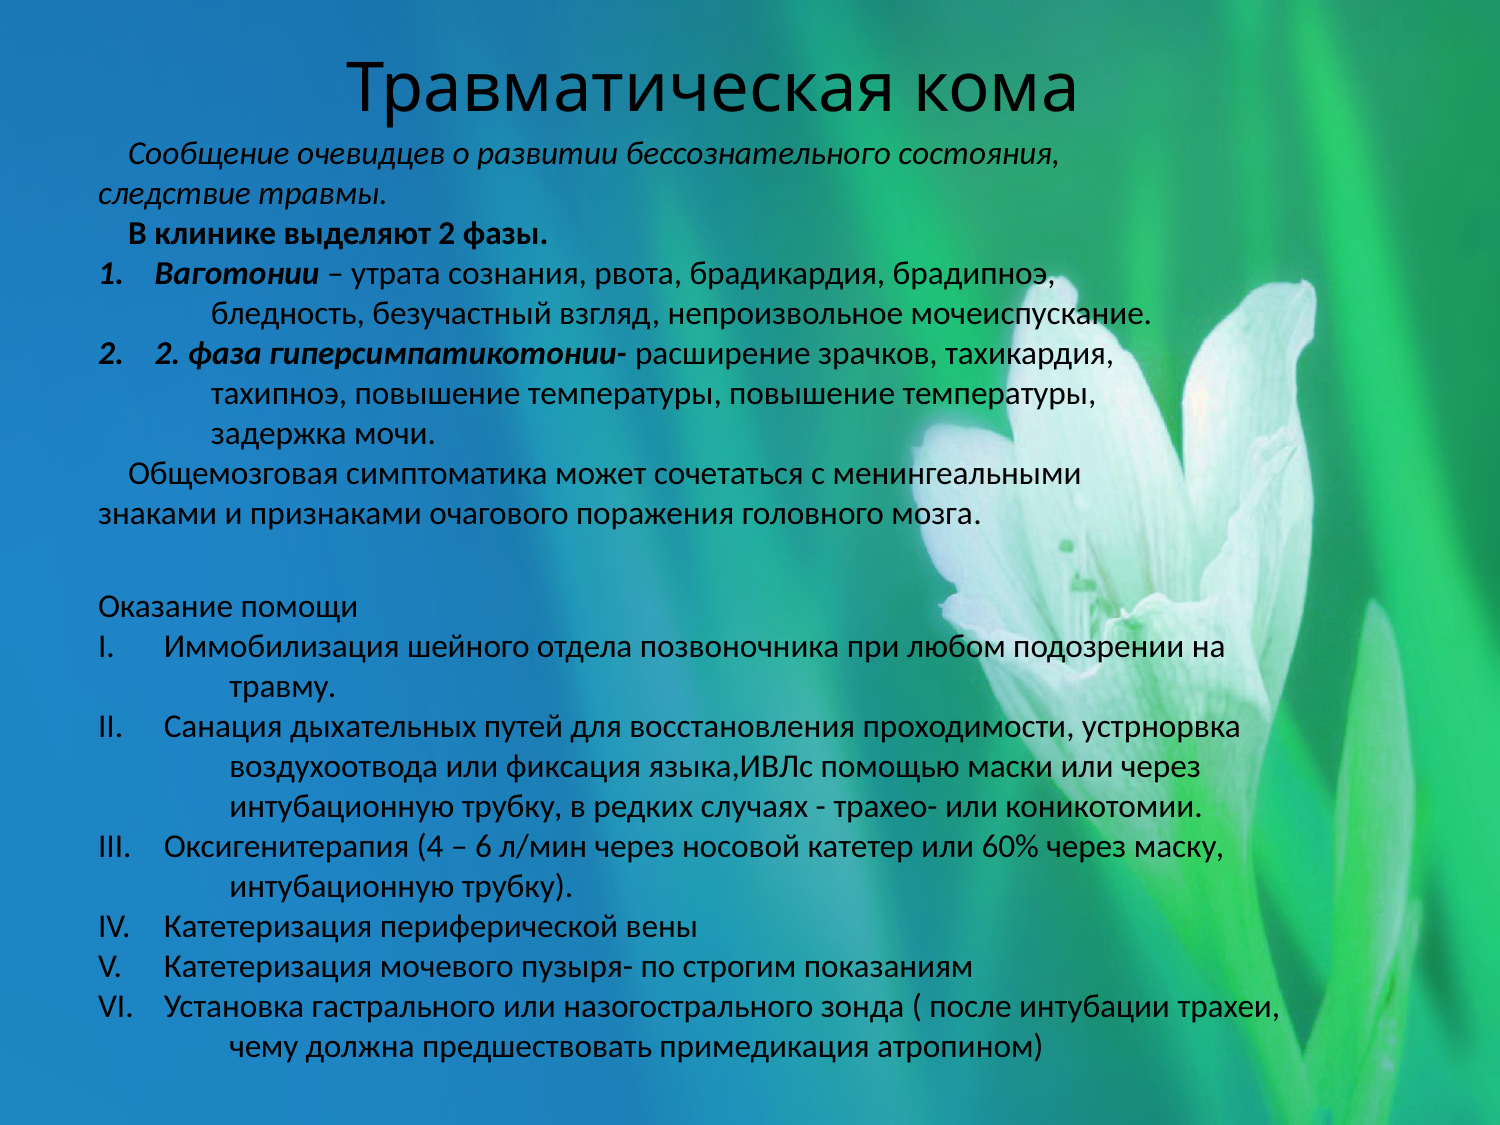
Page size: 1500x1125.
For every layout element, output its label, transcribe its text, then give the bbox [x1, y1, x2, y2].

text_box Оказание помощи Иммобилизация шейного отдела позвоночника при любом подозрении на травму. Санация дыхательных путей для восстановления проходимости, устрнорвка воздухоотвода или фиксация языка,ИВЛс помощью маски или через интубационную трубку, в редких случаях - трахео- или коникотомии. Оксигенитерапия (4 – 6 л/мин через носовой катетер или 60% через маску, интубационную трубку). Катетеризация периферической вены Катетеризация мочевого пузыря- по строгим показаниям Установка гастрального или назогострального зонда ( после интубации трахеи, чему должна предшествовать примедикация атропином) [83, 577, 1320, 1077]
text_box Сообщение очевидцев о развитии бессознательного состояния, следствие травмы. В клинике выделяют 2 фазы. Ваготонии – утрата сознания, рвота, брадикардия, брадипноэ, бледность, безучастный взгляд, непроизвольное мочеиспускание. 2. фаза гиперсимпатикотонии- расширение зрачков, тахикардия, тахипноэ, повышение температуры, повышение температуры, задержка мочи. Общемозговая симптоматика может сочетаться с менингеальными знаками и признаками очагового поражения головного мозга. [83, 124, 1219, 544]
title Травматическая кома [208, 45, 1219, 124]
